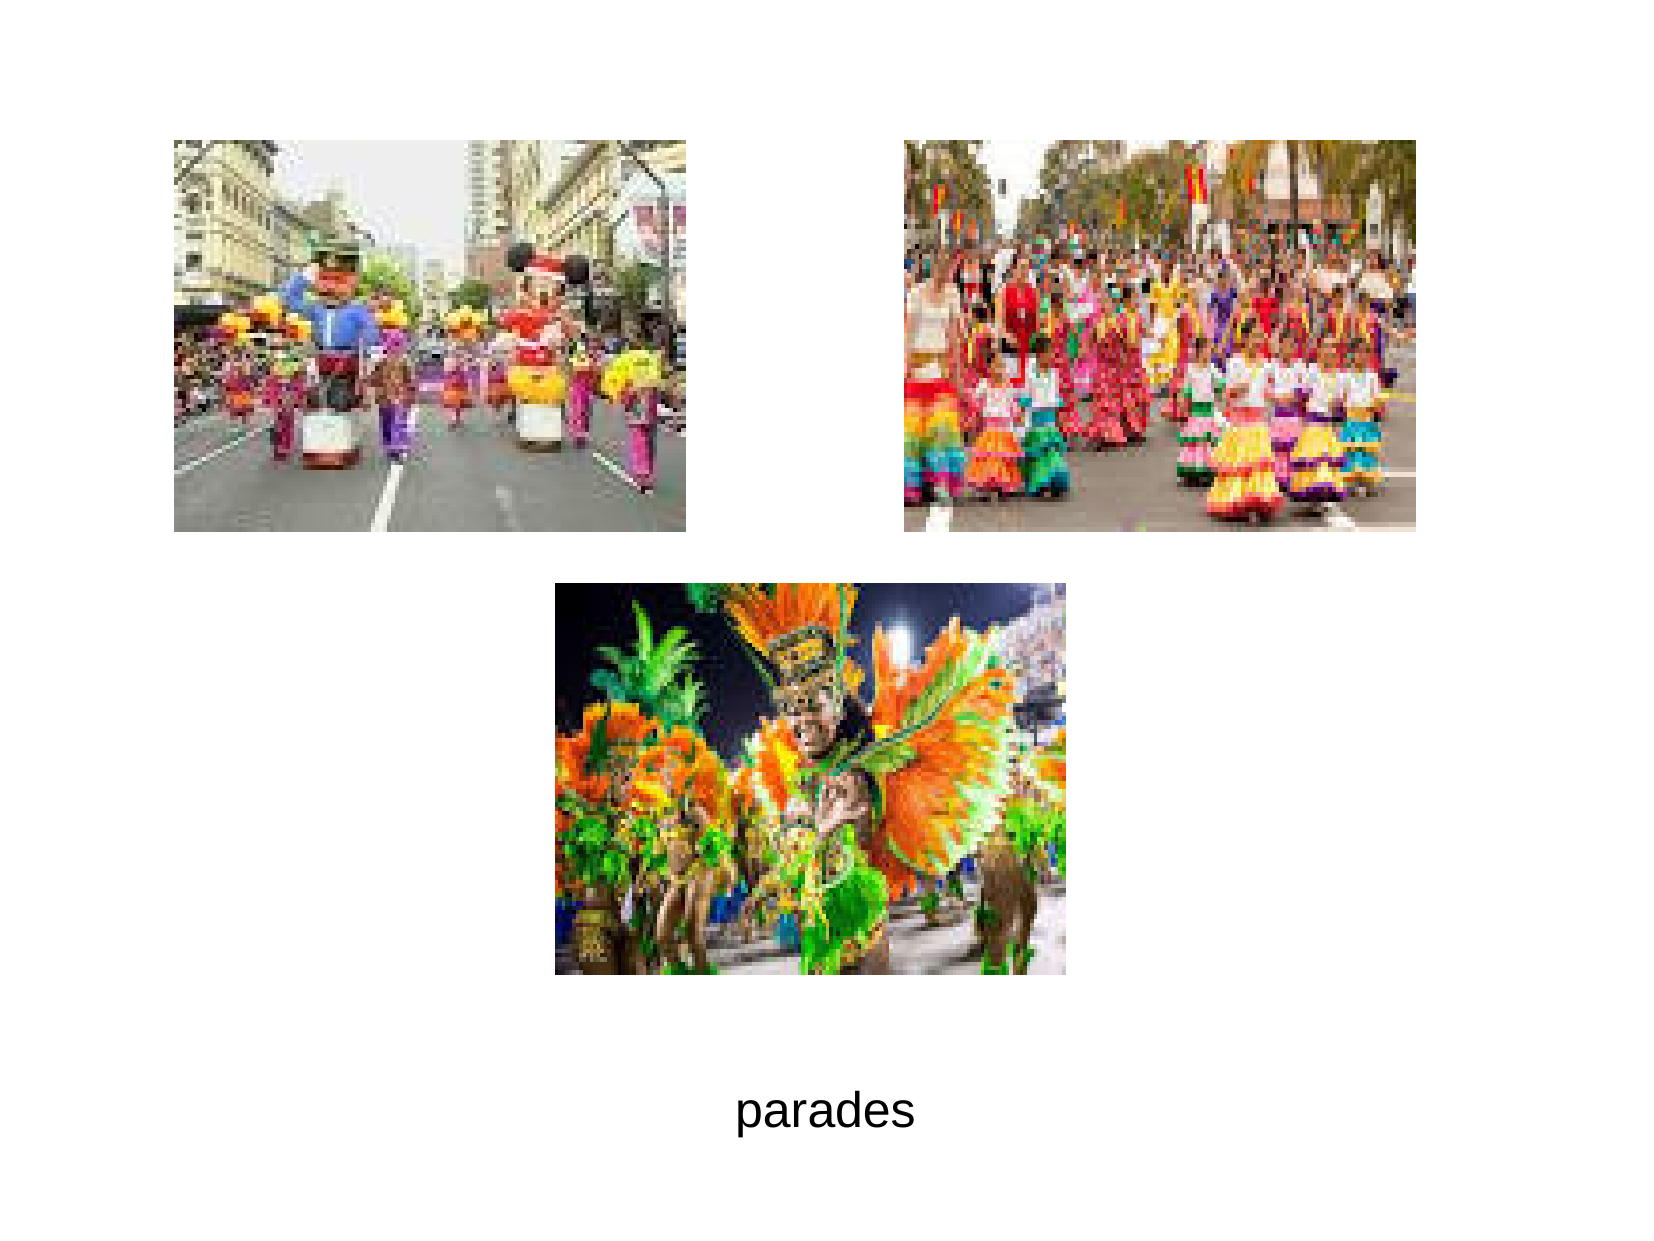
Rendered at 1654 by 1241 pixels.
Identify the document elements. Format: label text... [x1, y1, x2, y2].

picture [174, 140, 686, 532]
picture [555, 583, 1066, 975]
picture [904, 140, 1416, 532]
text_box parades [720, 1074, 931, 1146]
